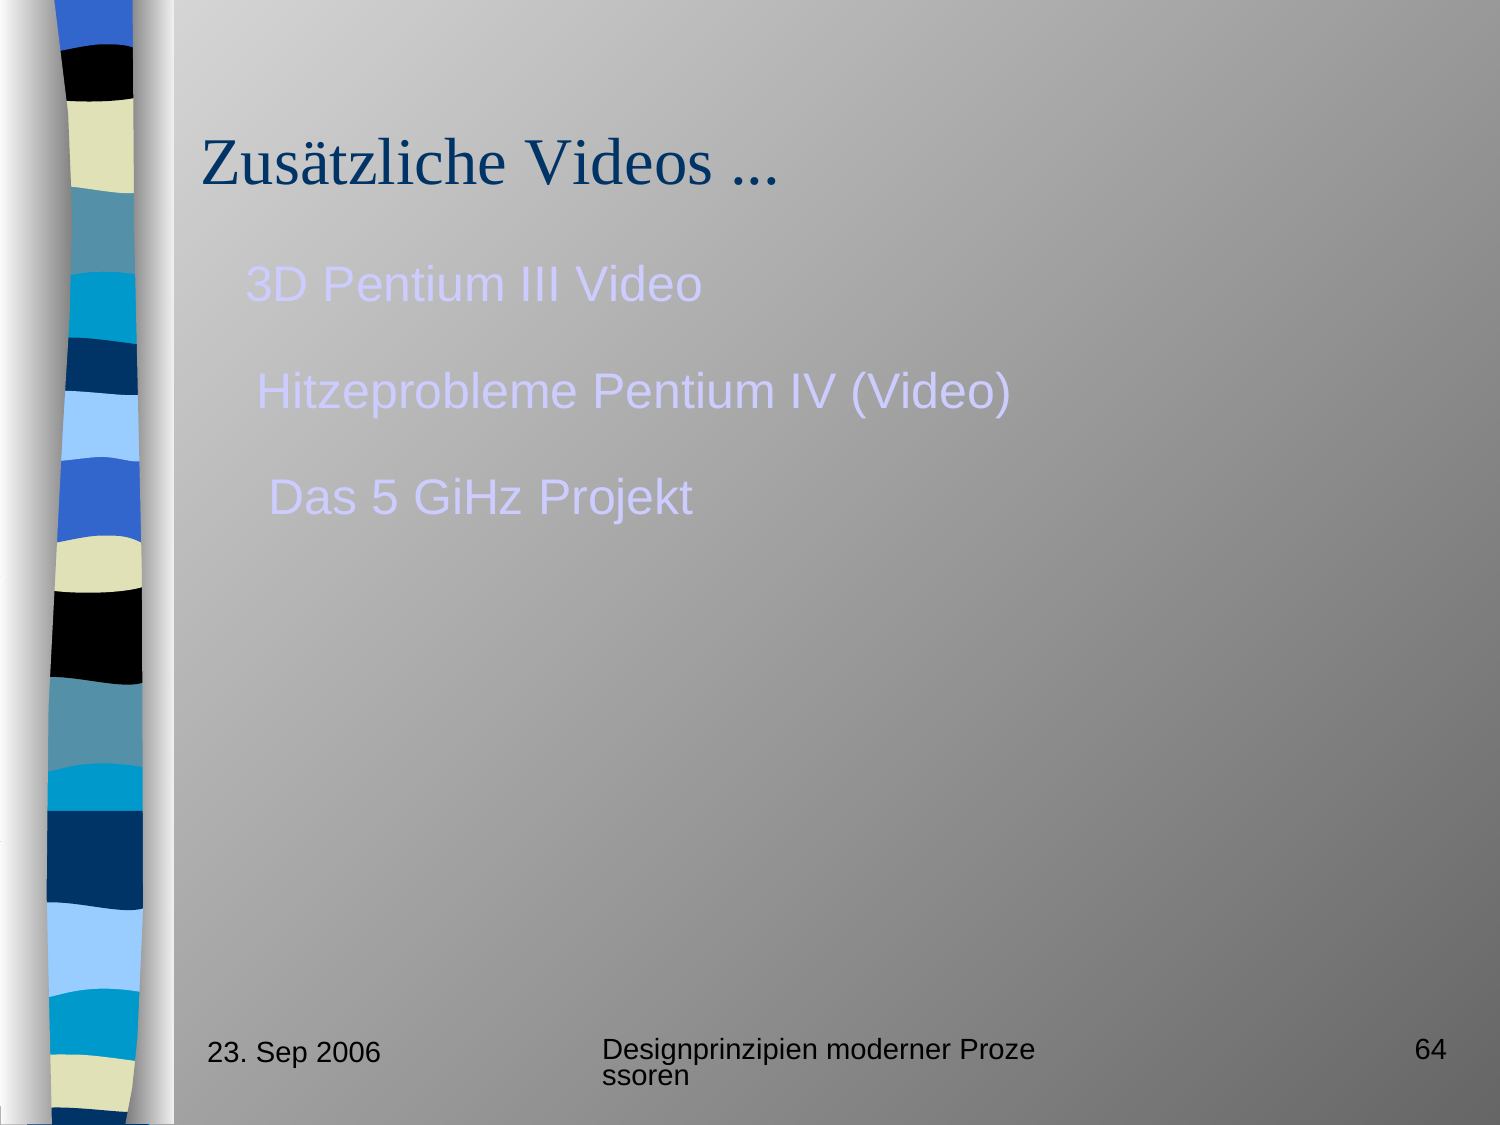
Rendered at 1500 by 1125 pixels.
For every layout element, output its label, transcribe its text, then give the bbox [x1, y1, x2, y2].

text_box Hitzeprobleme Pentium IV (Video) [242, 361, 1093, 426]
title Zusätzliche Videos ... [200, 74, 1476, 263]
text_box Das 5 GiHz Projekt [253, 467, 1282, 532]
text_box 3D Pentium III Video [230, 255, 1129, 320]
